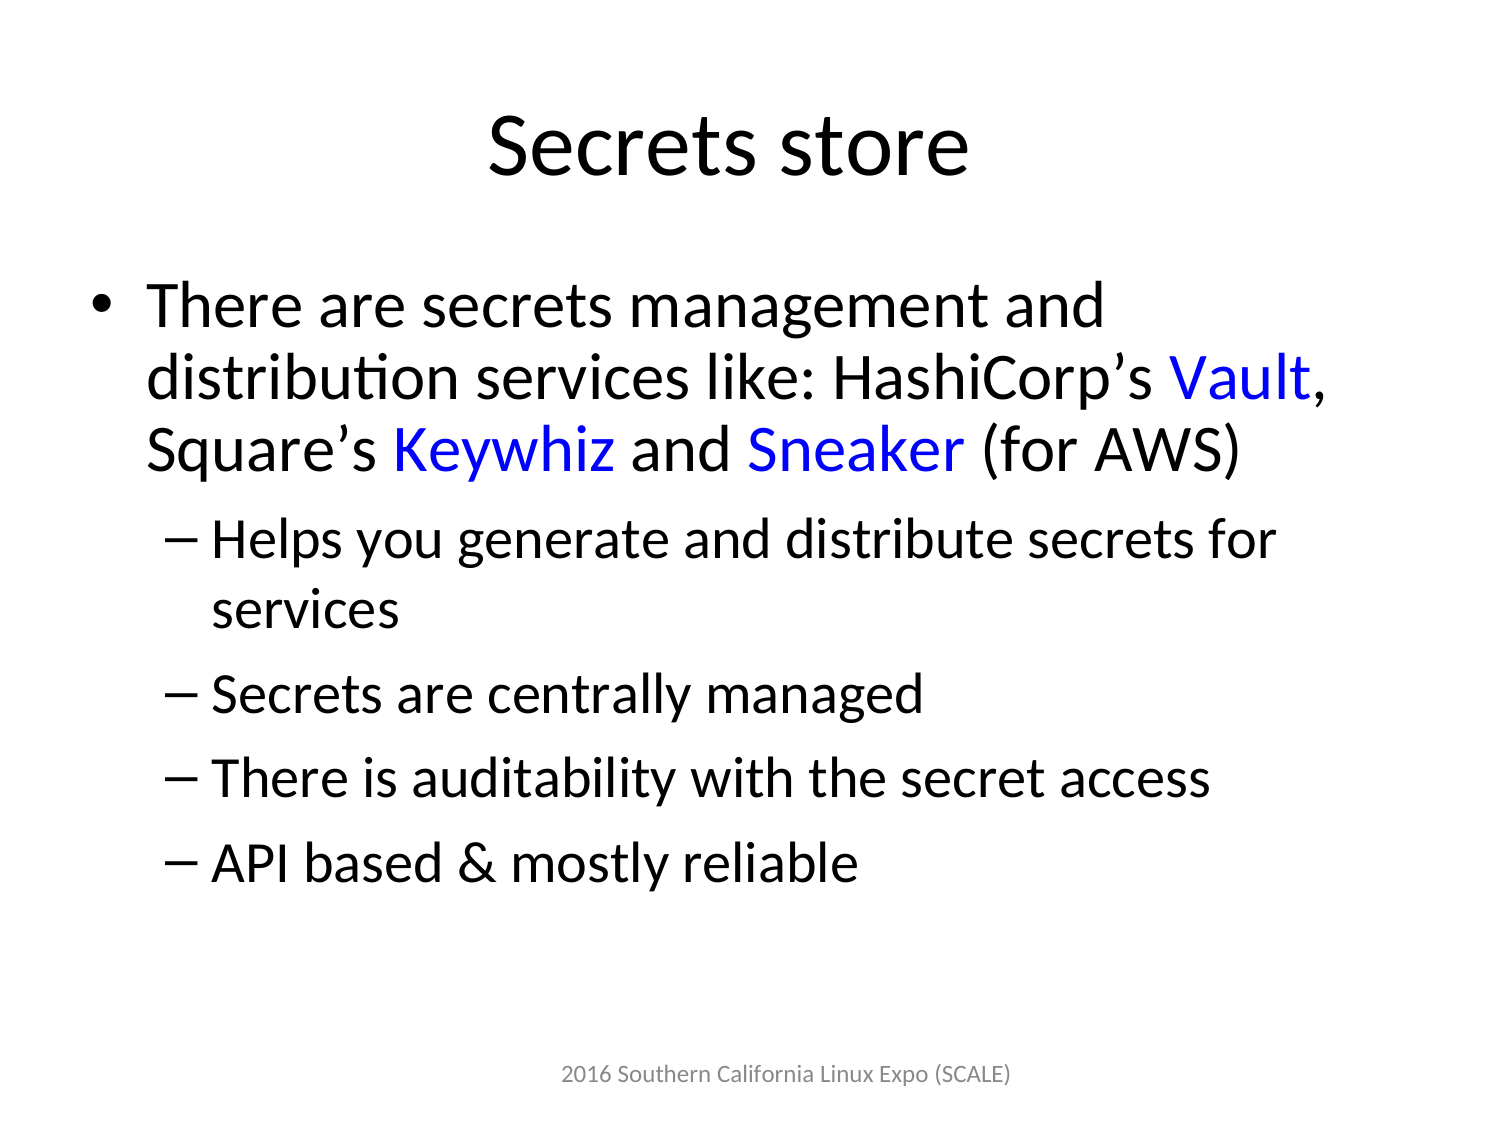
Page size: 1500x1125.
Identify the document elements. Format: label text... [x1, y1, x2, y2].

title Secrets store [75, 45, 1426, 233]
text_box 2016 Southern California Linux Expo (SCALE) [512, 1042, 1067, 1103]
list There are secrets management and distribution services like: HashiCorp’s Vault, Square’s Keywhiz and Sneaker (for AWS) Helps you generate and distribute secrets for services Secrets are centrally managed There is auditability with the secret access API based & mostly reliable [75, 262, 1426, 1005]
